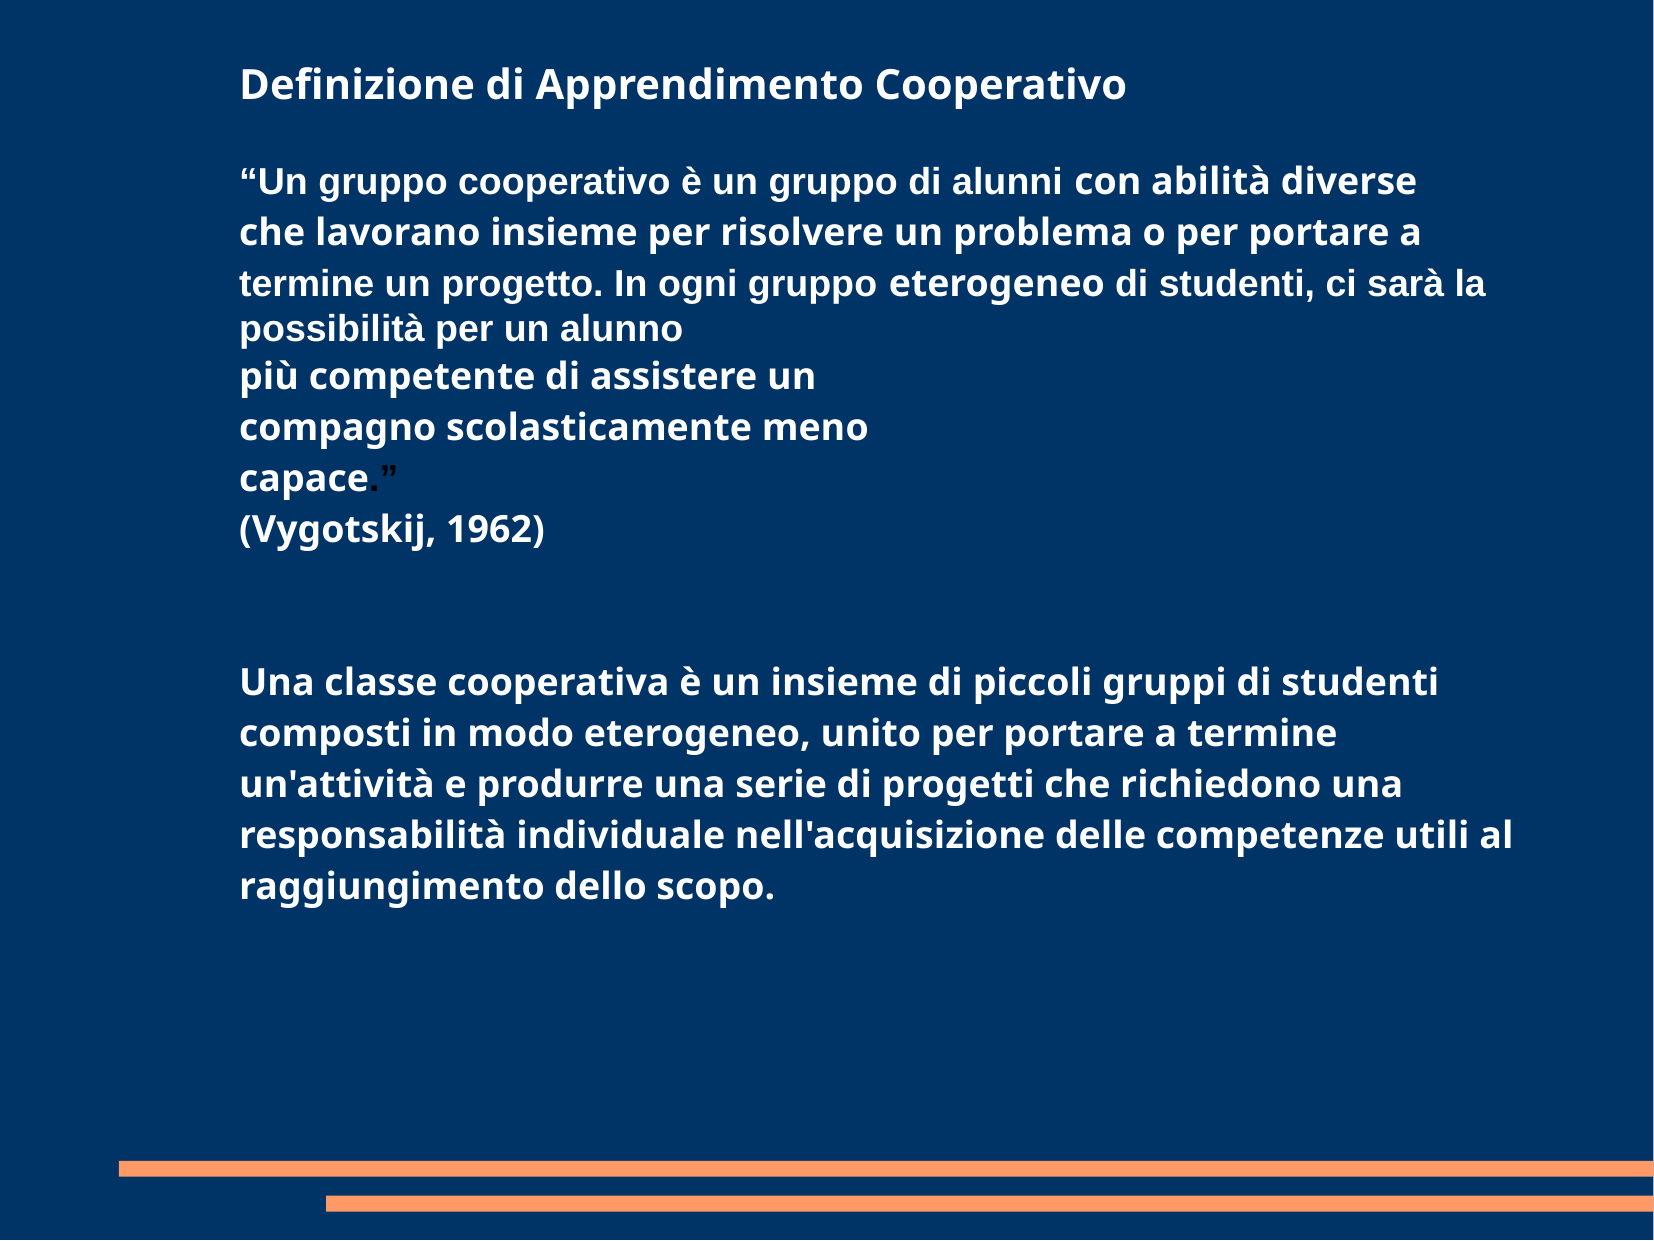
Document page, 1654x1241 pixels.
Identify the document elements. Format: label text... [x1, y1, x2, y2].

text_box Definizione di Apprendimento Cooperativo “Un gruppo cooperativo è un gruppo di alunni con abilità diverse che lavorano insieme per risolvere un problema o per portare a termine un progetto. In ogni gruppo eterogeneo di studenti, ci sarà la possibilità per un alunno più competente di assistere un compagno scolasticamente meno capace.” (Vygotskij, 1962) Una classe cooperativa è un insieme di piccoli gruppi di studenti composti in modo eterogeneo, unito per portare a termine un'attività e produrre una serie di progetti che richiedono una responsabilità individuale nell'acquisizione delle competenze utili al raggiungimento dello scopo. [224, 47, 1536, 1241]
